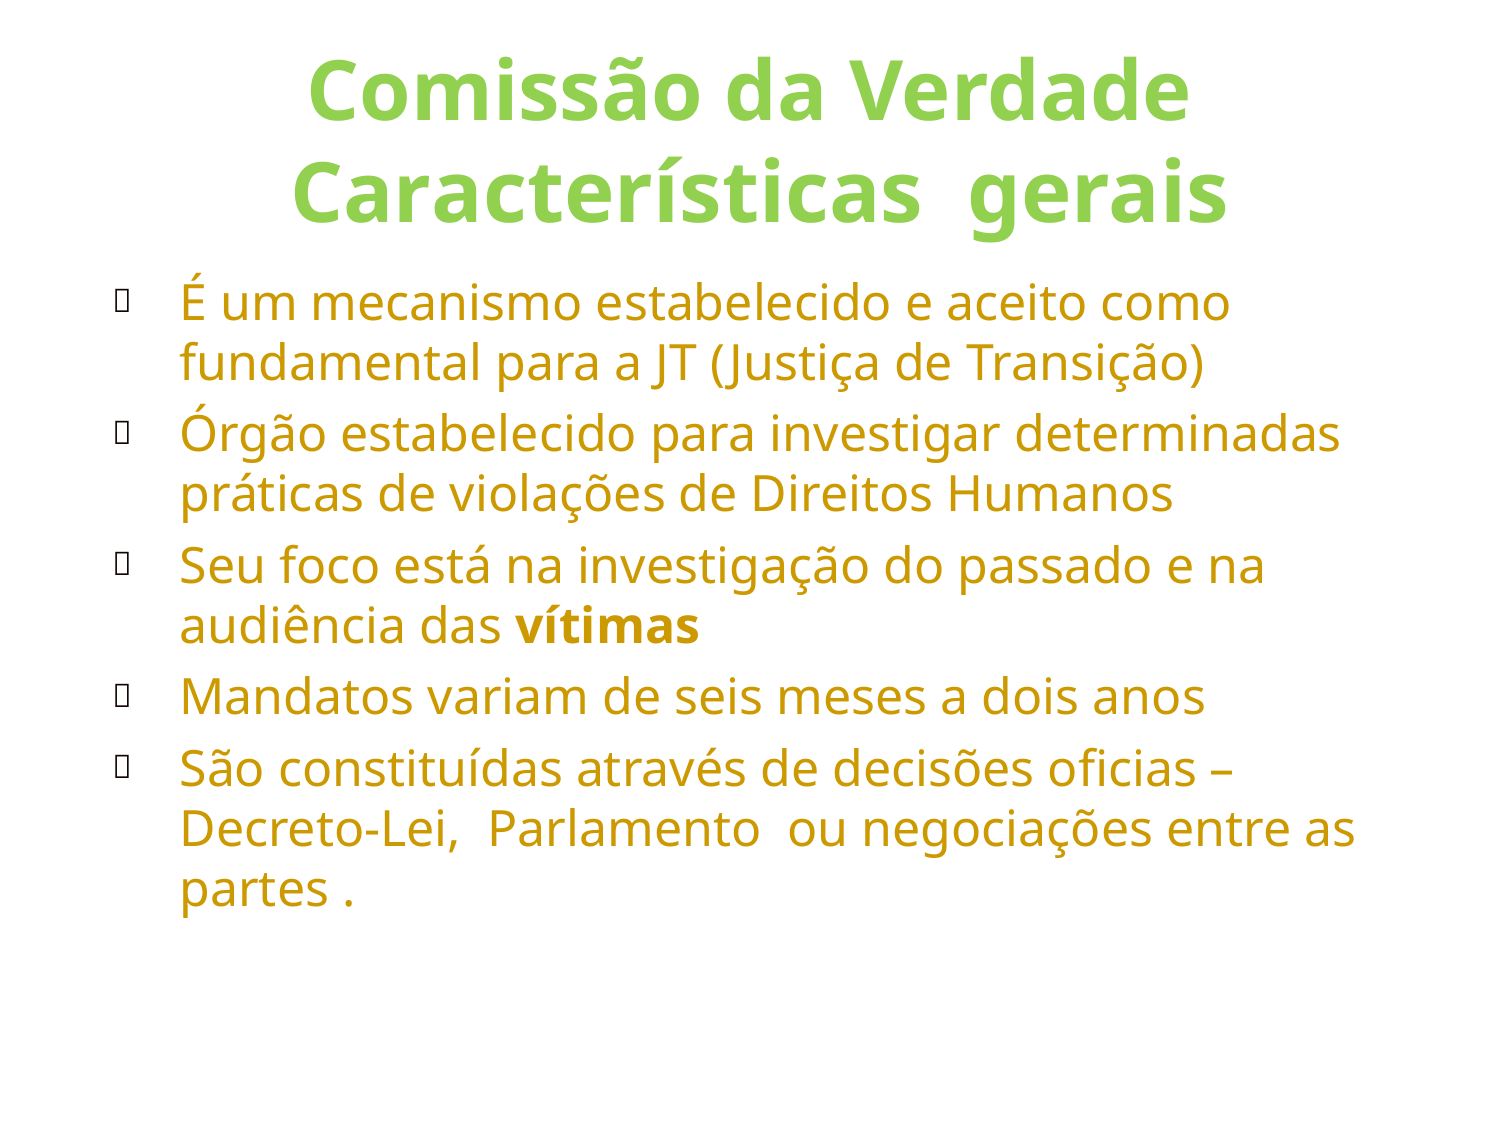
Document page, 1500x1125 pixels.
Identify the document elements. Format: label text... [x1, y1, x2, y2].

title Comissão da Verdade Características gerais [75, 45, 1425, 233]
list É um mecanismo estabelecido e aceito como fundamental para a JT (Justiça de Transição) Órgão estabelecido para investigar determinadas práticas de violações de Direitos Humanos Seu foco está na investigação do passado e na audiência das vítimas Mandatos variam de seis meses a dois anos São constituídas através de decisões oficias – Decreto-Lei, Parlamento ou negociações entre as partes . [75, 262, 1425, 1035]
